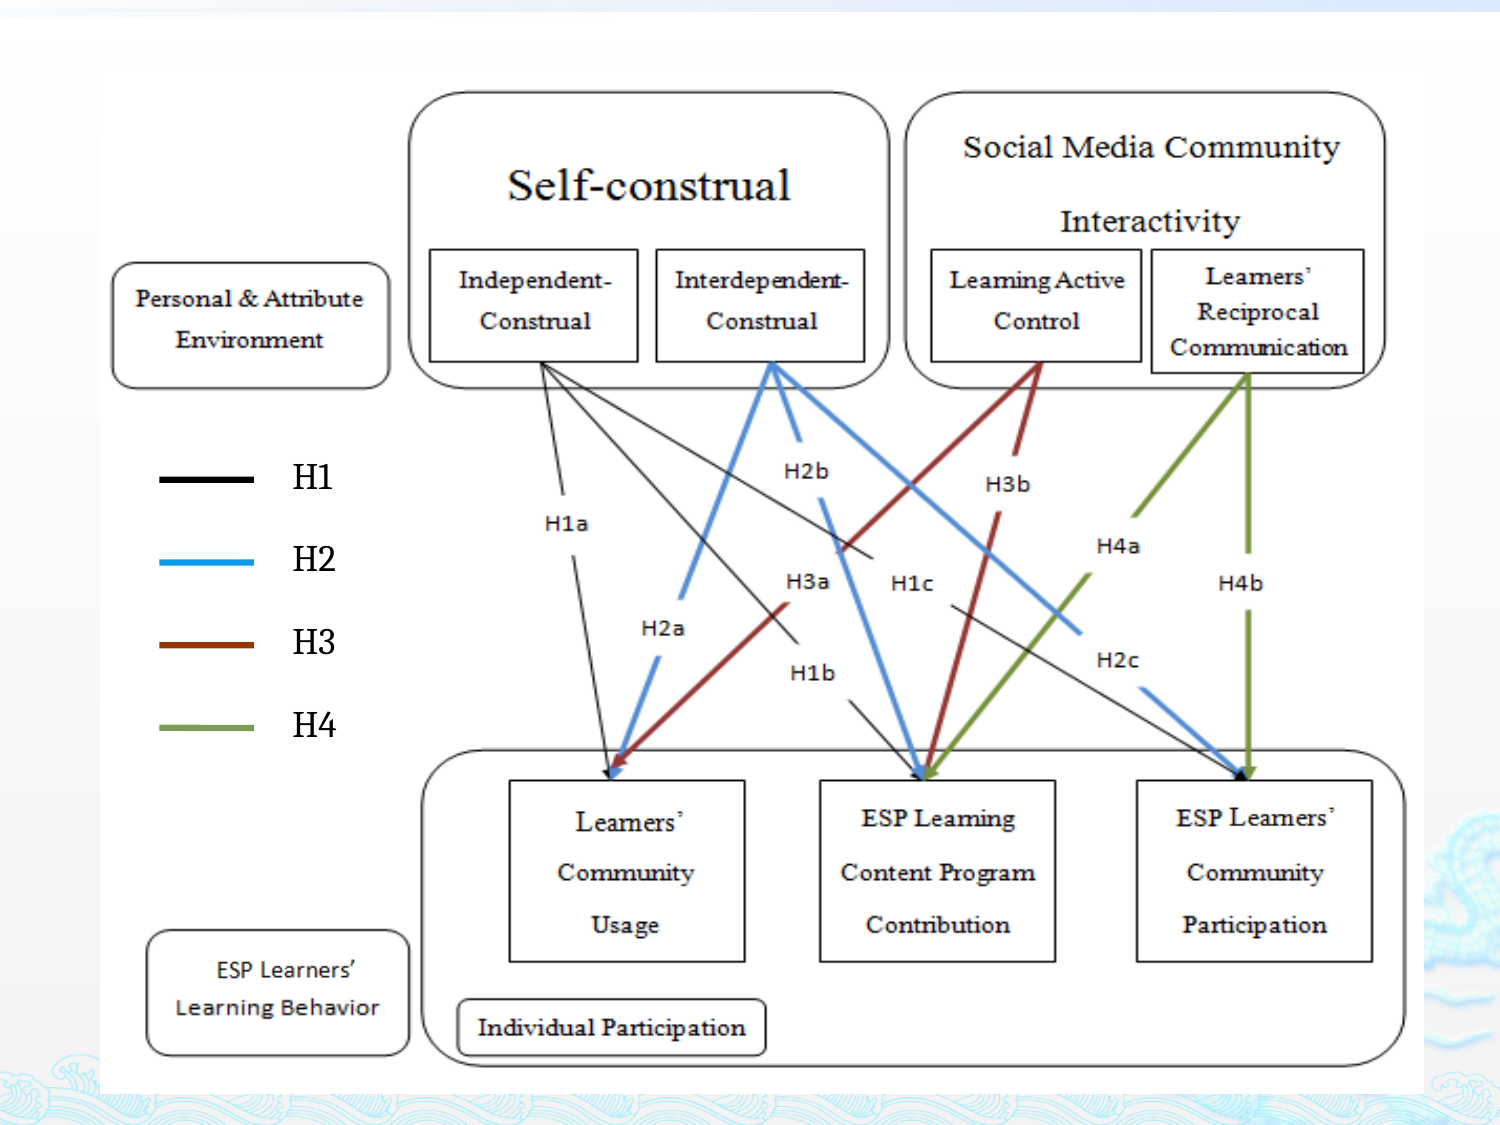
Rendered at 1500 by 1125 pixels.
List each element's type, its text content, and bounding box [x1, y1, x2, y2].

text_box H1 [277, 444, 420, 505]
text_box H3 [277, 609, 420, 670]
text_box H4 [277, 692, 420, 753]
text_box H2 [277, 527, 420, 587]
picture [0, 66, 1500, 1125]
